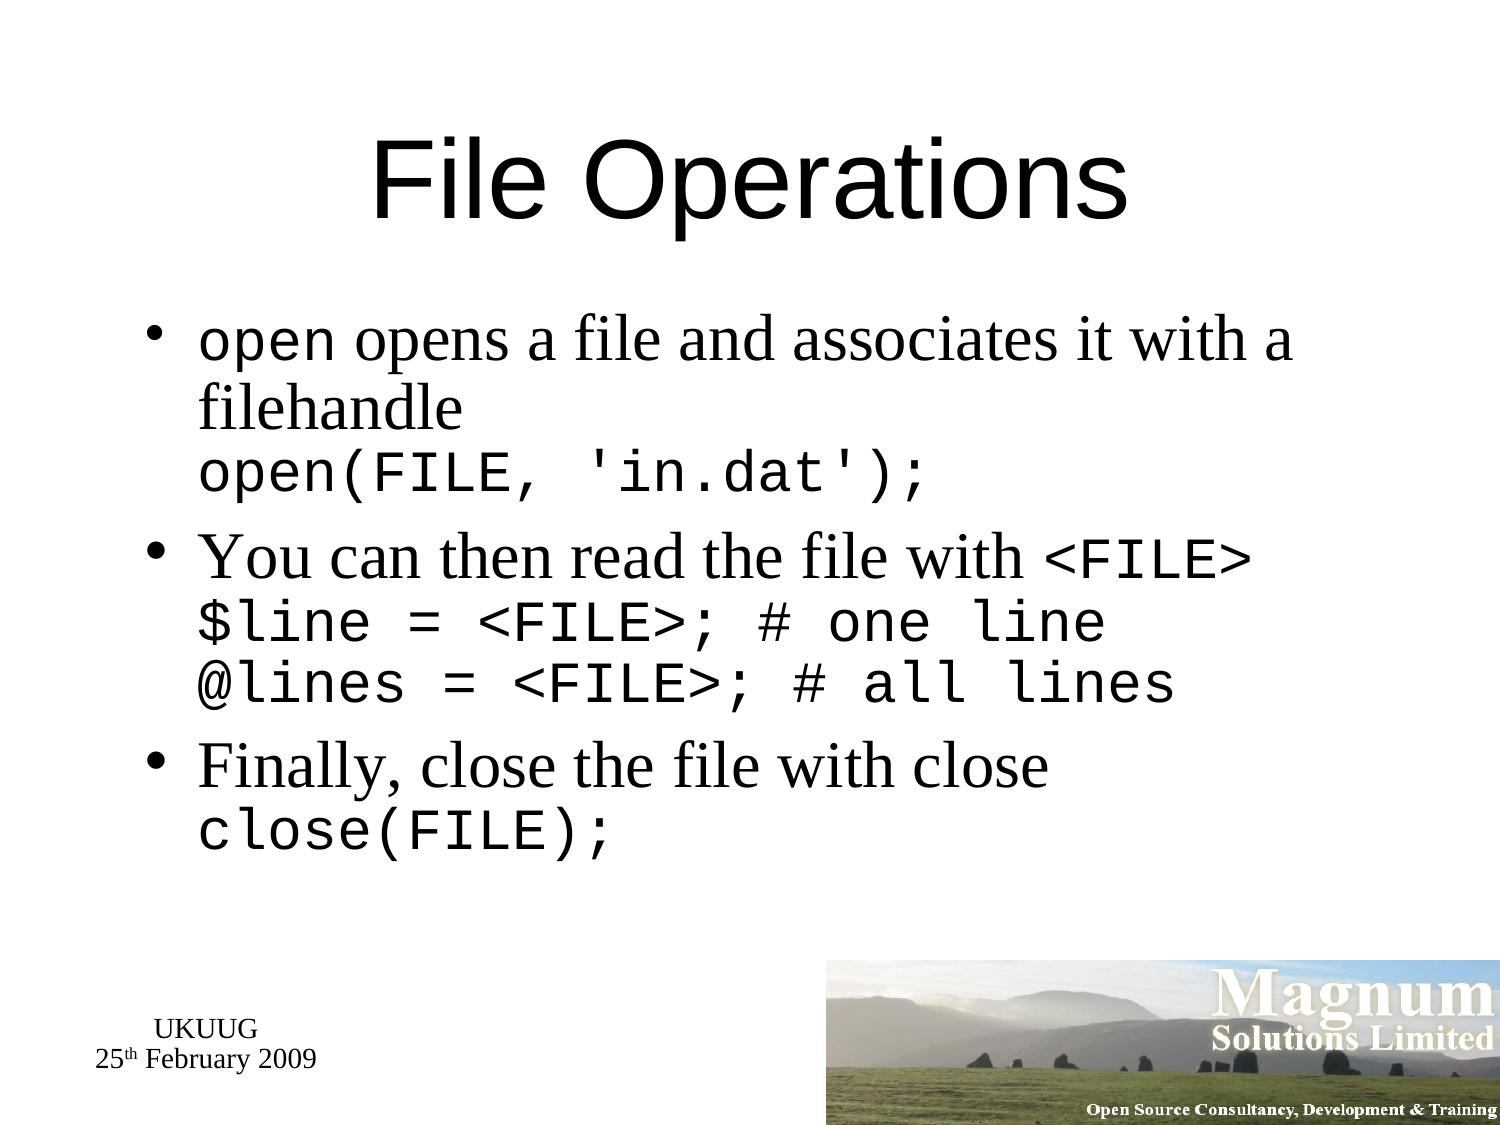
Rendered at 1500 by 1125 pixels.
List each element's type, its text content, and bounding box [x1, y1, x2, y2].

title File Operations [112, 62, 1388, 250]
picture [826, 960, 1500, 1125]
list open opens a file and associates it with a filehandle open(FILE, 'in.dat'); You can then read the file with <FILE> $line = <FILE>; # one line @lines = <FILE>; # all lines Finally, close the file with close close(FILE); [112, 295, 1388, 1013]
